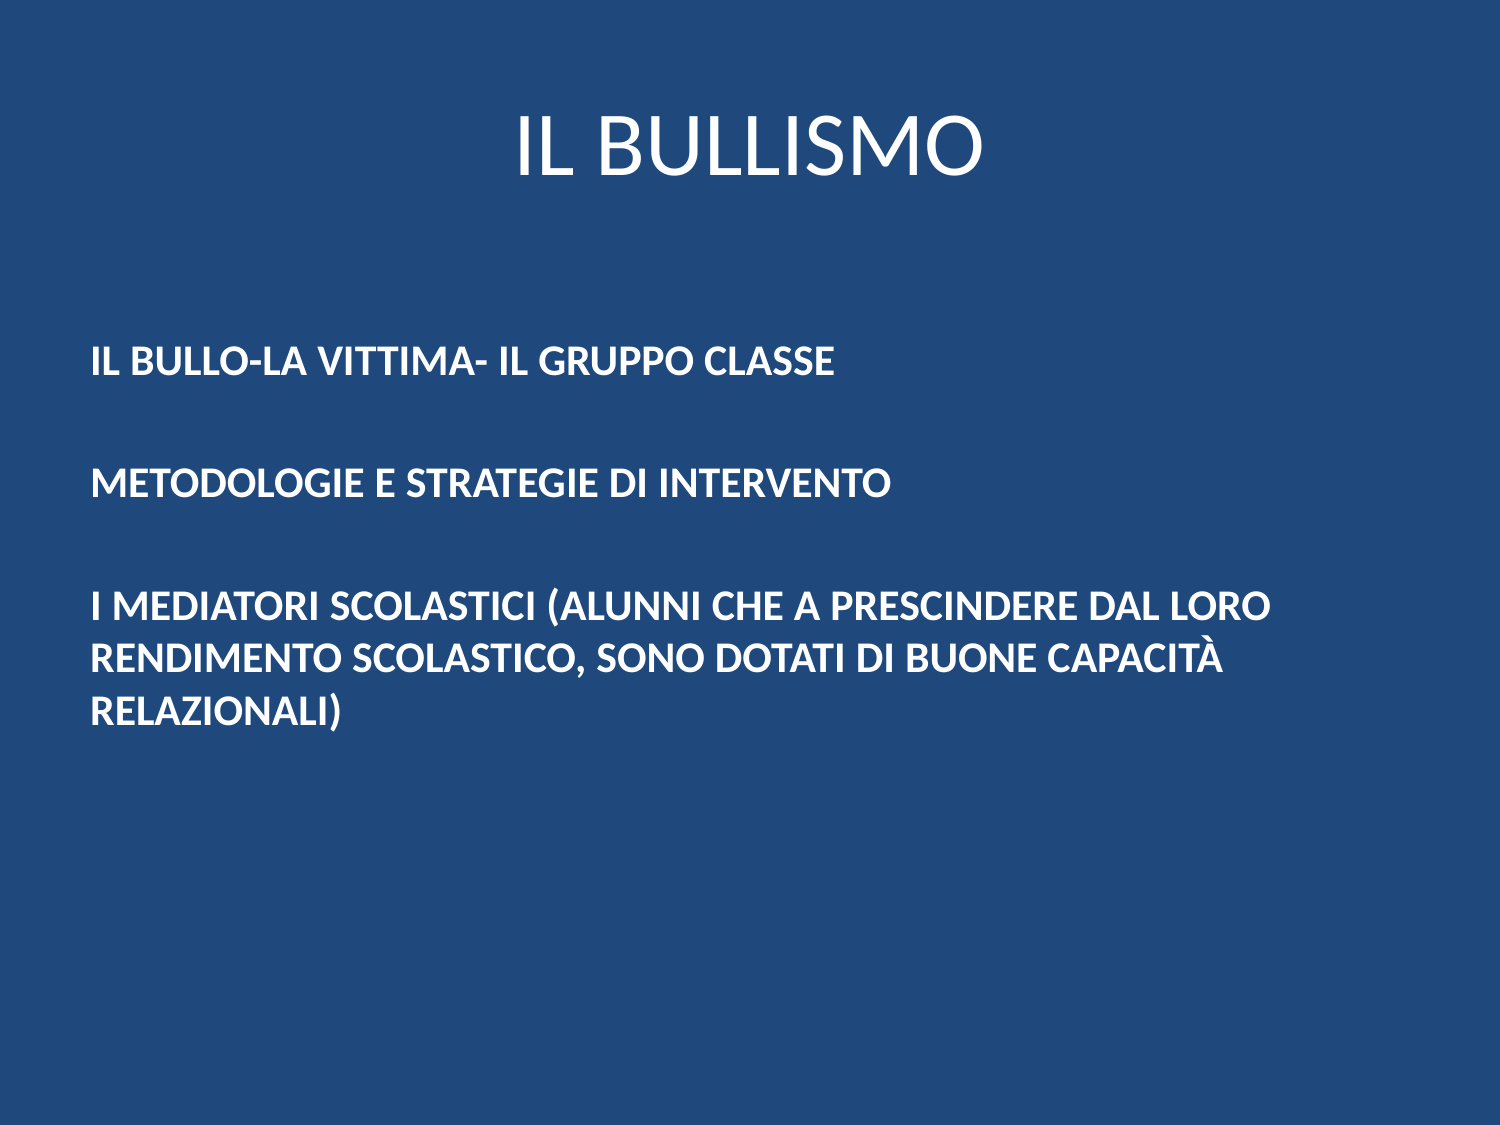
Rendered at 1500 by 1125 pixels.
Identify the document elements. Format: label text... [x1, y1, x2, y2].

title IL BULLISMO [75, 45, 1425, 233]
list IL BULLO-LA VITTIMA- IL GRUPPO CLASSE METODOLOGIE E STRATEGIE DI INTERVENTO I MEDIATORI SCOLASTICI (ALUNNI CHE A PRESCINDERE DAL LORO RENDIMENTO SCOLASTICO, SONO DOTATI DI BUONE CAPACITÀ RELAZIONALI) [75, 262, 1425, 1005]
